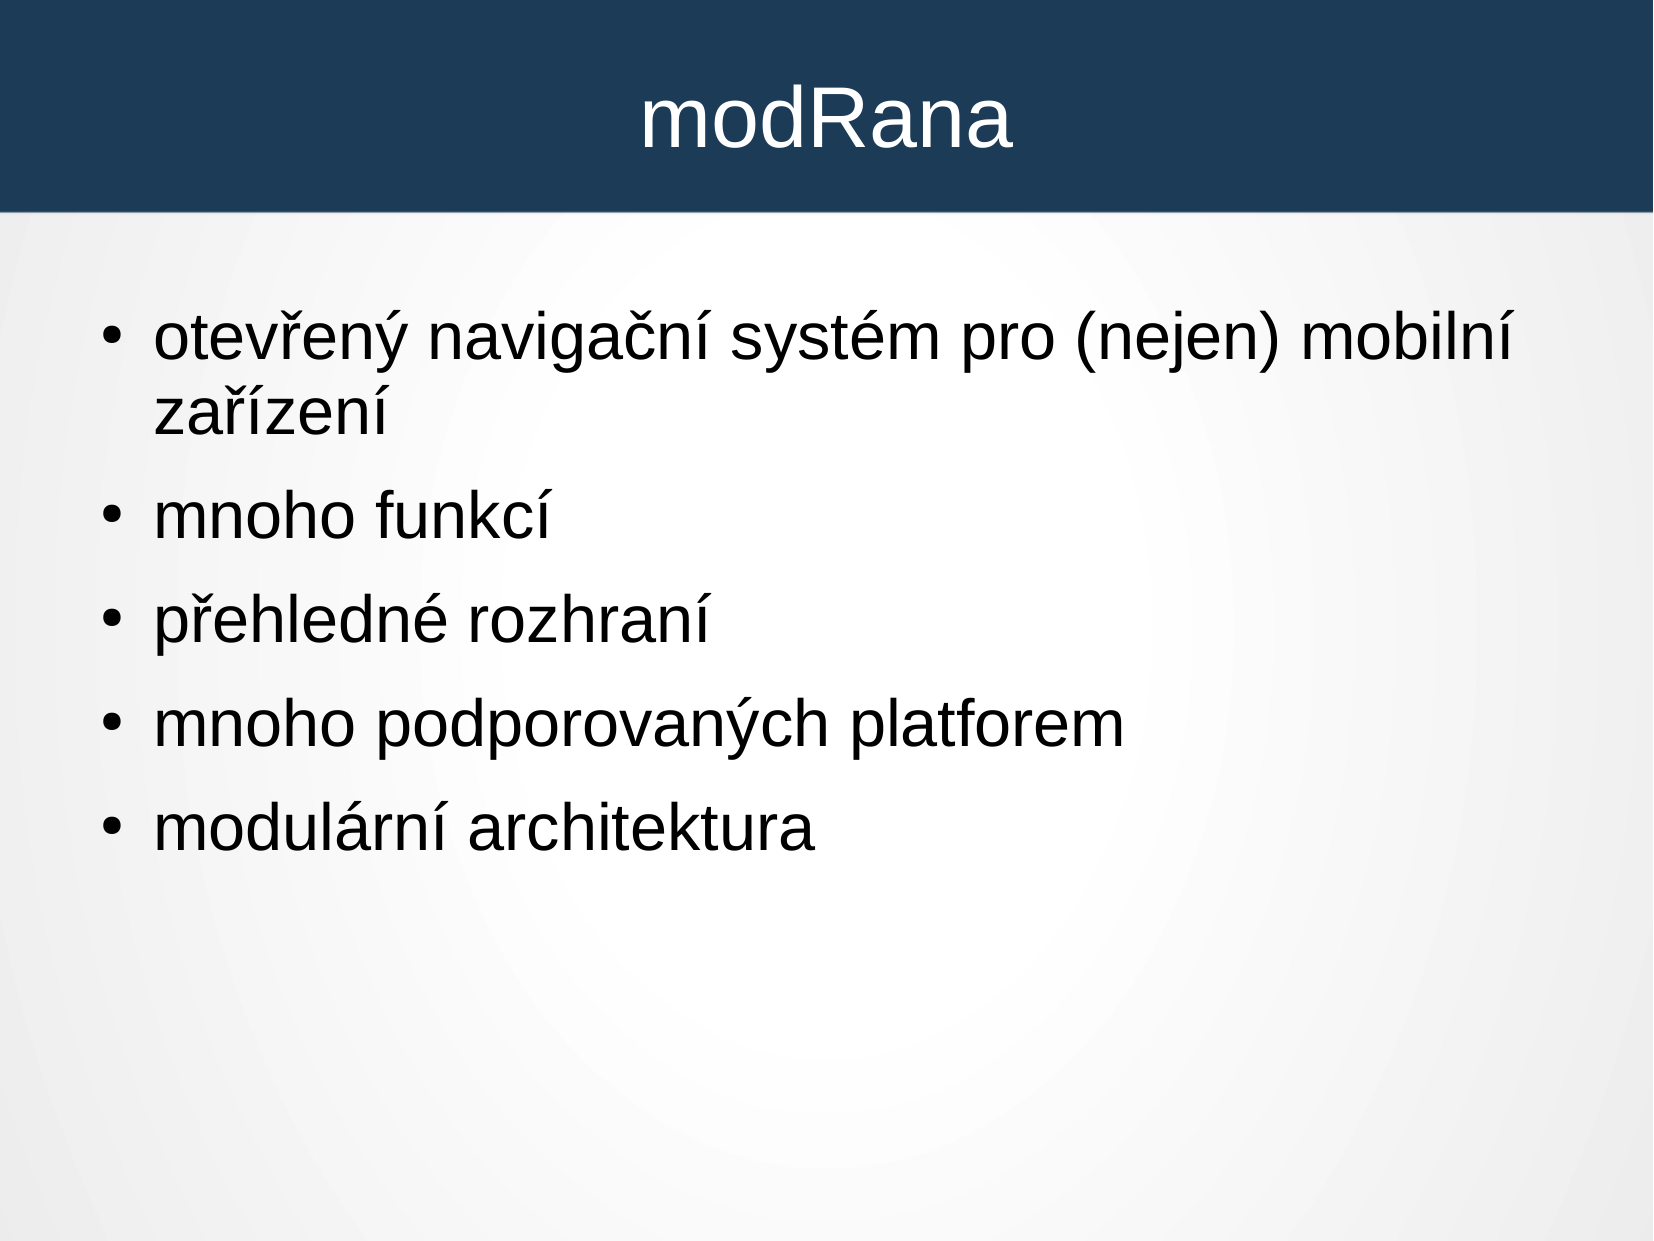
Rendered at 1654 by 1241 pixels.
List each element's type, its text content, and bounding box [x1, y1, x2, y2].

title modRana [82, 47, 1571, 189]
list otevřený navigační systém pro (nejen) mobilní zařízení mnoho funkcí přehledné rozhraní mnoho podporovaných platforem modulární architektura [82, 299, 1571, 1063]
picture [0, 0, 1653, 1241]
